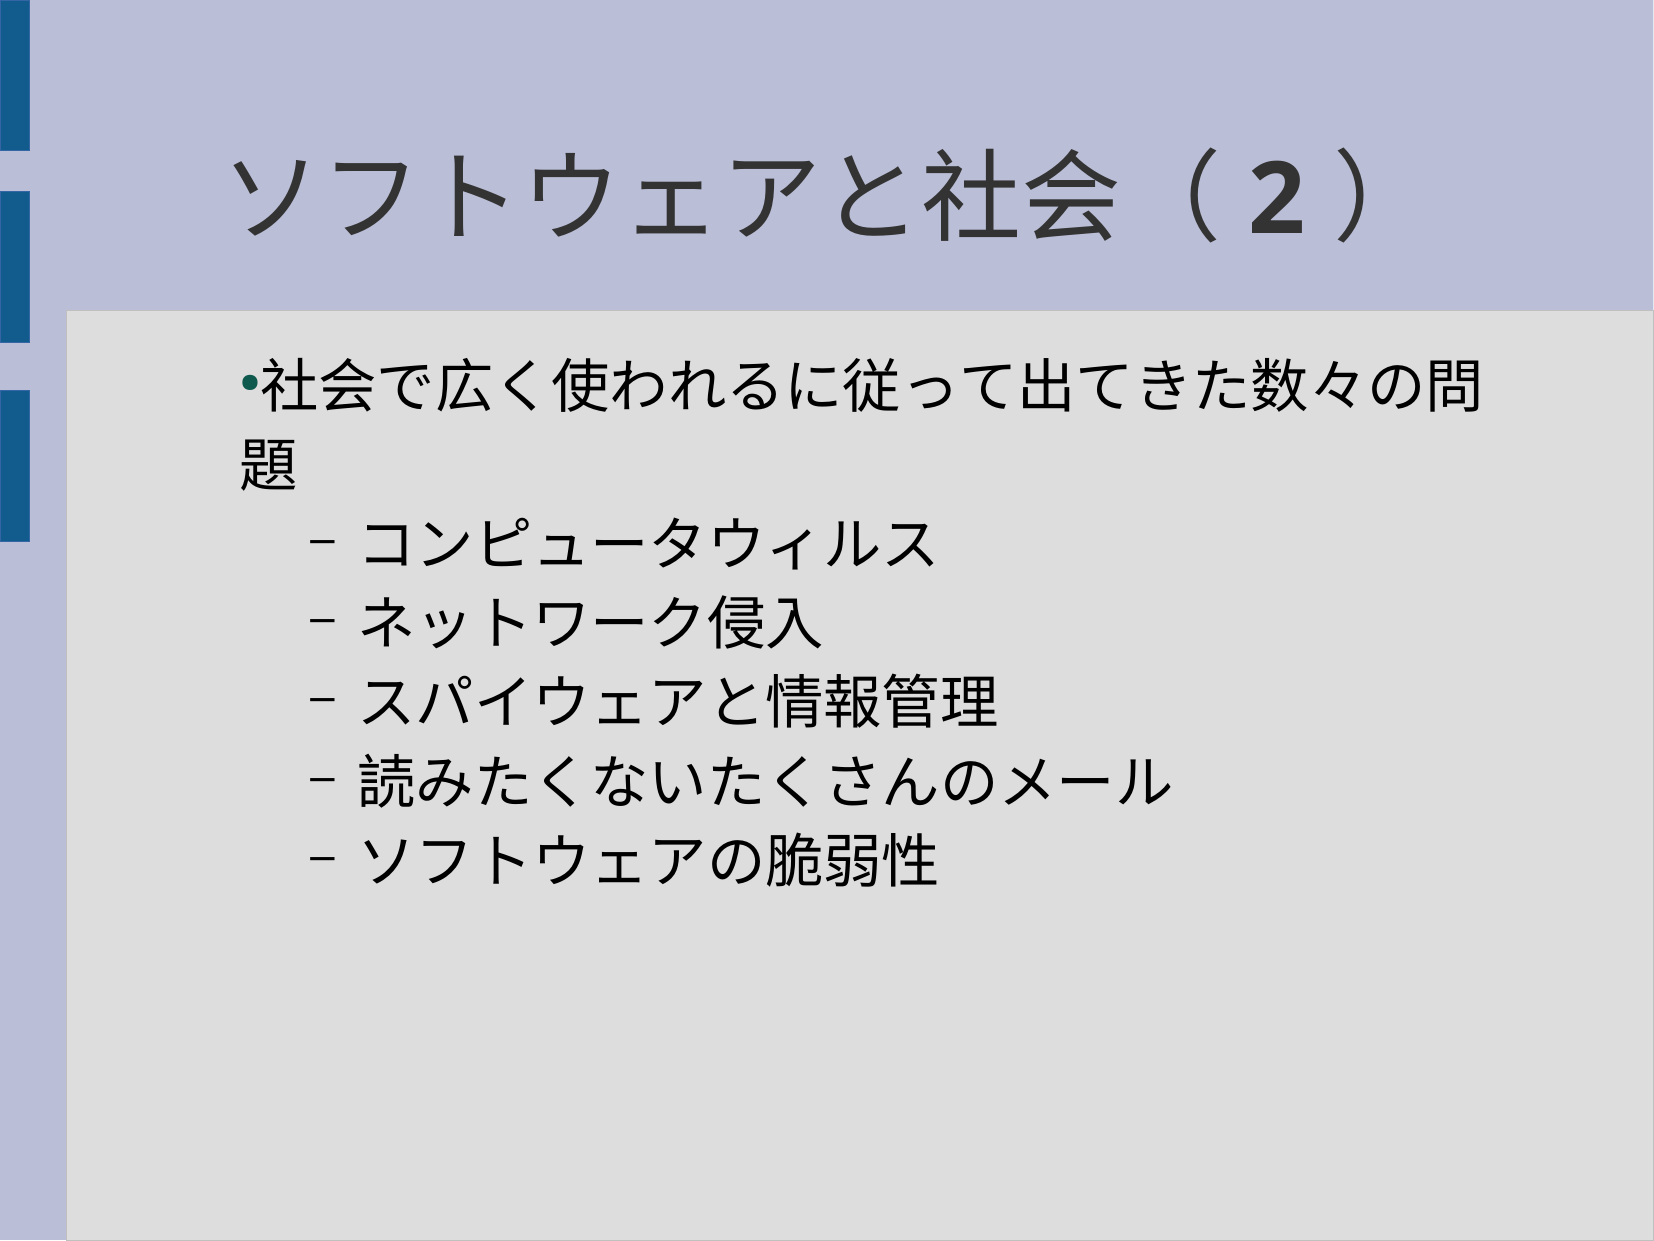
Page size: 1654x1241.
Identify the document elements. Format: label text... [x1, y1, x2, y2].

list 社会で広く使われるに従って出てきた数々の問題 コンピュータウィルス ネットワーク侵入 スパイウェアと情報管理 読みたくないたくさんのメール ソフトウェアの脆弱性 [121, 344, 1534, 1127]
title ソフトウェアと社会（2） [121, 91, 1534, 299]
